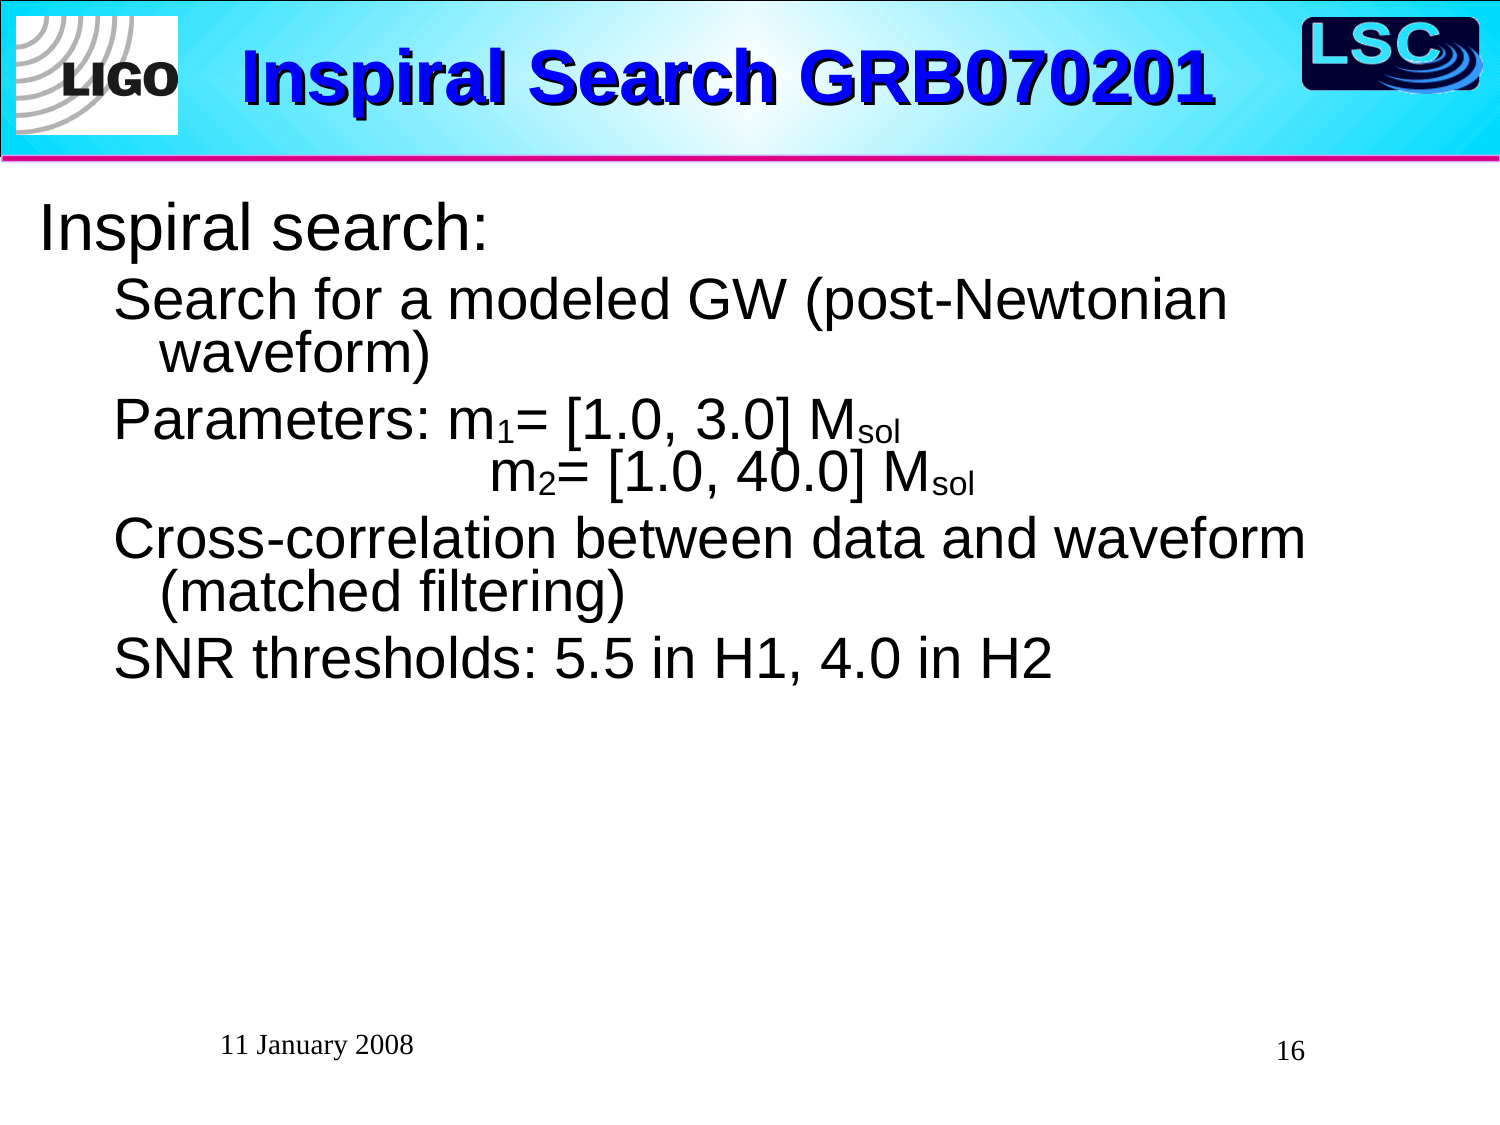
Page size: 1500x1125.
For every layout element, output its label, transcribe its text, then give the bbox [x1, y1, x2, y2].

title Inspiral Search GRB070201 [210, 19, 1246, 145]
list Inspiral search: Search for a modeled GW (post-Newtonian waveform) Parameters: m1= [1.0, 3.0] Msol m2= [1.0, 40.0] Msol Cross-correlation between data and waveform (matched filtering) SNR thresholds: 5.5 in H1, 4.0 in H2 [38, 202, 1350, 879]
picture [1302, 17, 1483, 94]
